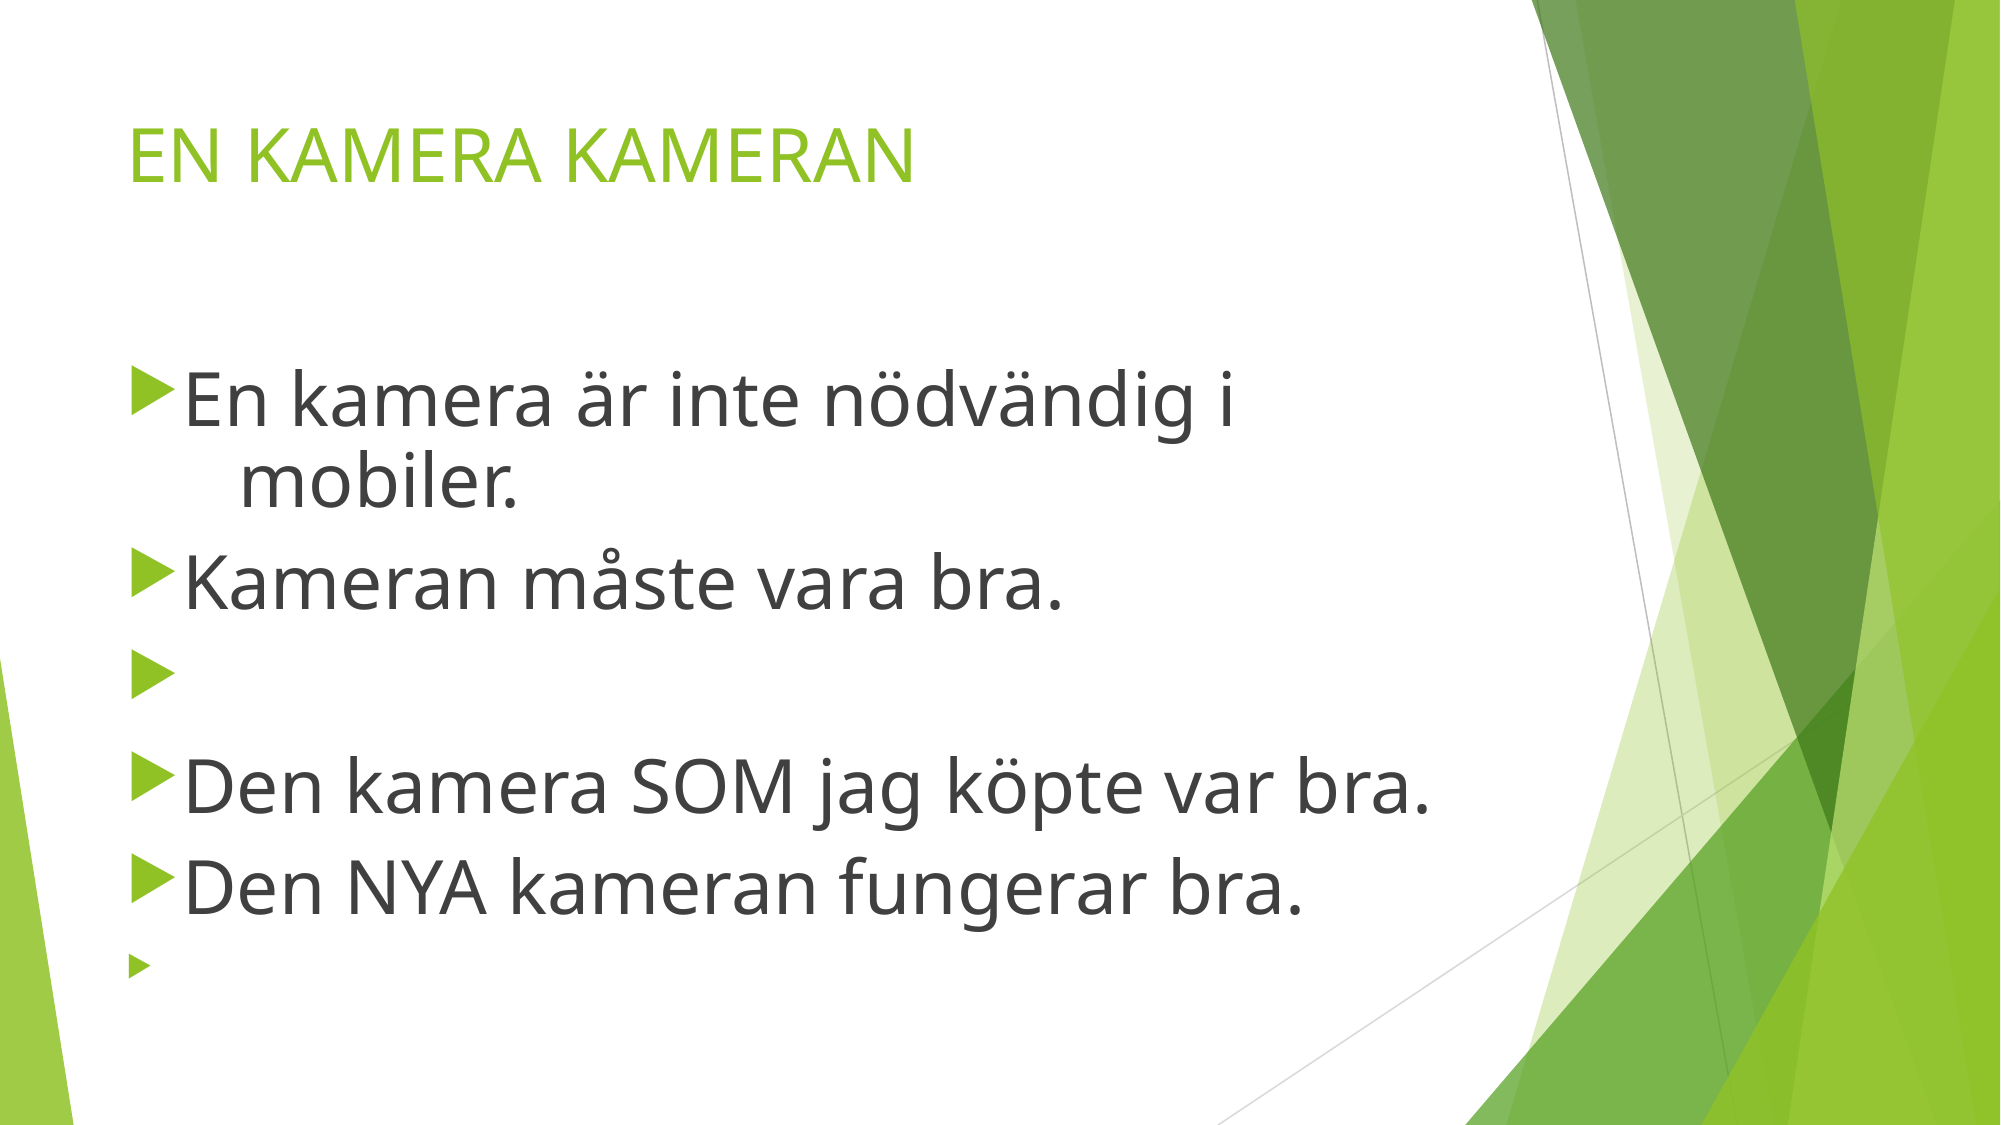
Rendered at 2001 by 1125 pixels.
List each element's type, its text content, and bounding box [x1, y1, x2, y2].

list En kamera är inte nödvändig i mobiler. Kameran måste vara bra. Den kamera SOM jag köpte var bra. Den NYA kameran fungerar bra. [111, 354, 1522, 992]
title EN KAMERA KAMERAN [111, 99, 1522, 317]
